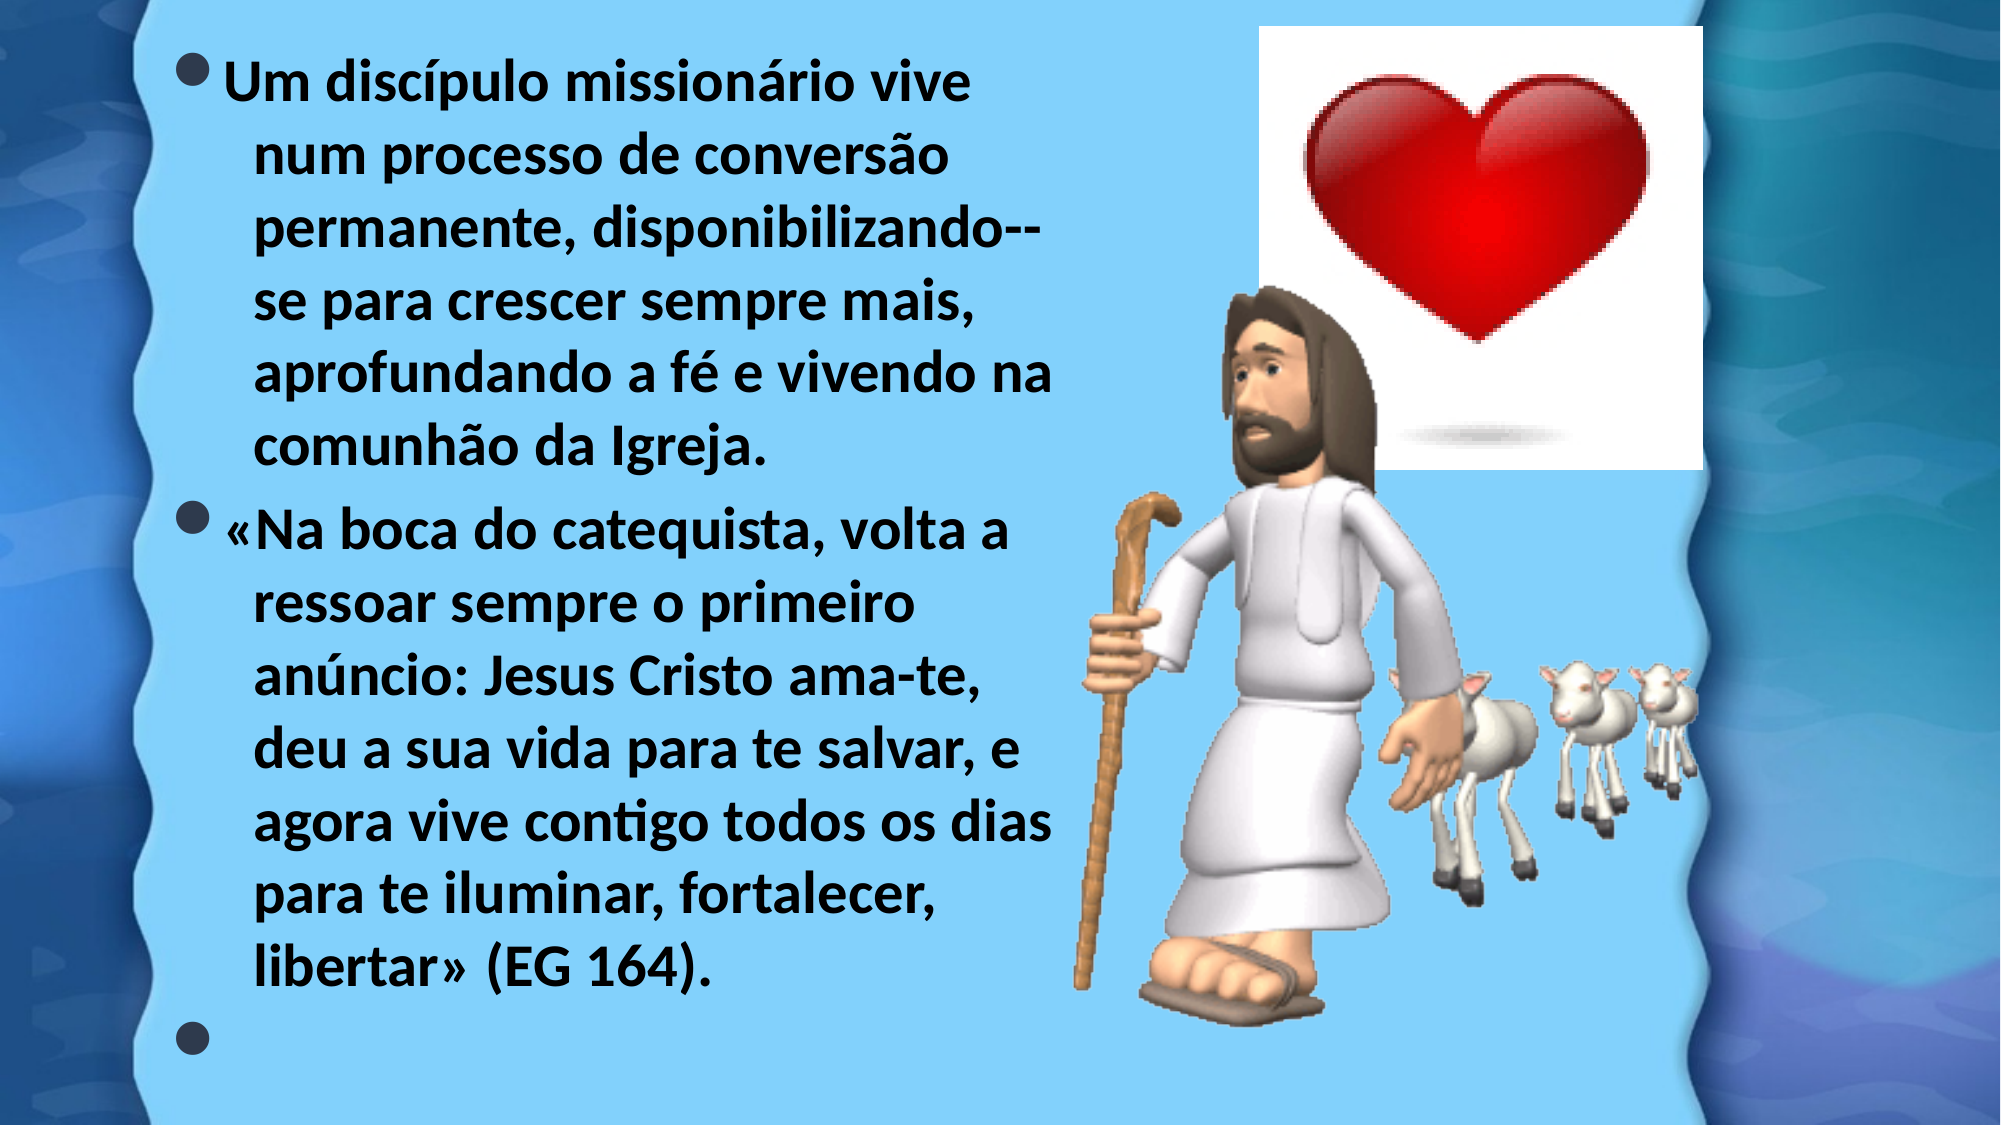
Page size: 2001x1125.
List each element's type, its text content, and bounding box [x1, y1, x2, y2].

list Um discípulo missionário vive num processo de conversão permanente, disponibilizando--se para crescer sempre mais, aprofundando a fé e vivendo na comunhão da Igreja. «Na boca do catequista, volta a ressoar sempre o primeiro anúncio: Jesus Cristo ama-te, deu a sua vida para te salvar, e agora vive contigo todos os dias para te iluminar, fortalecer, libertar» (EG 164). [156, 33, 1086, 1008]
picture [923, 26, 1834, 1083]
